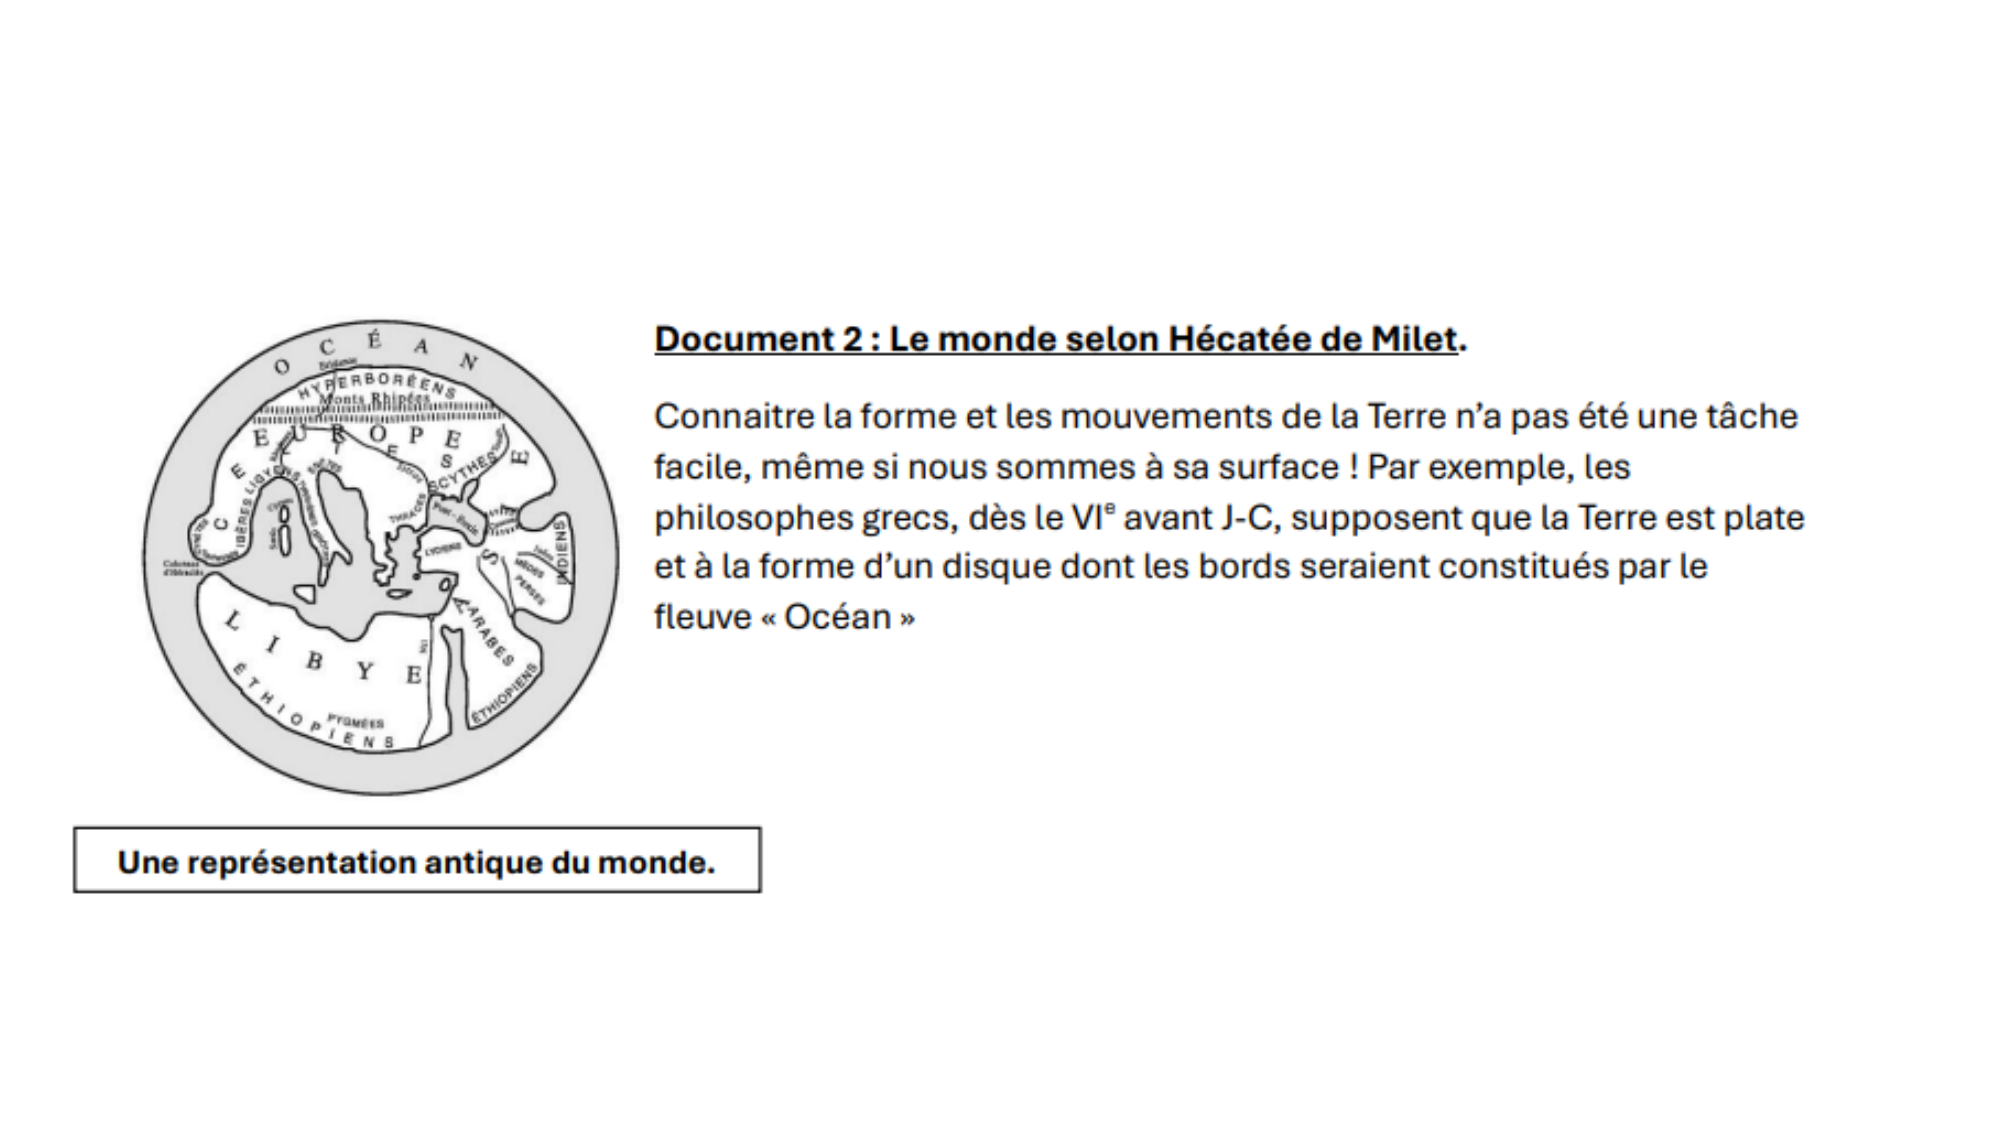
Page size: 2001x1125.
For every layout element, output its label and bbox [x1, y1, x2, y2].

picture [34, 131, 1966, 929]
